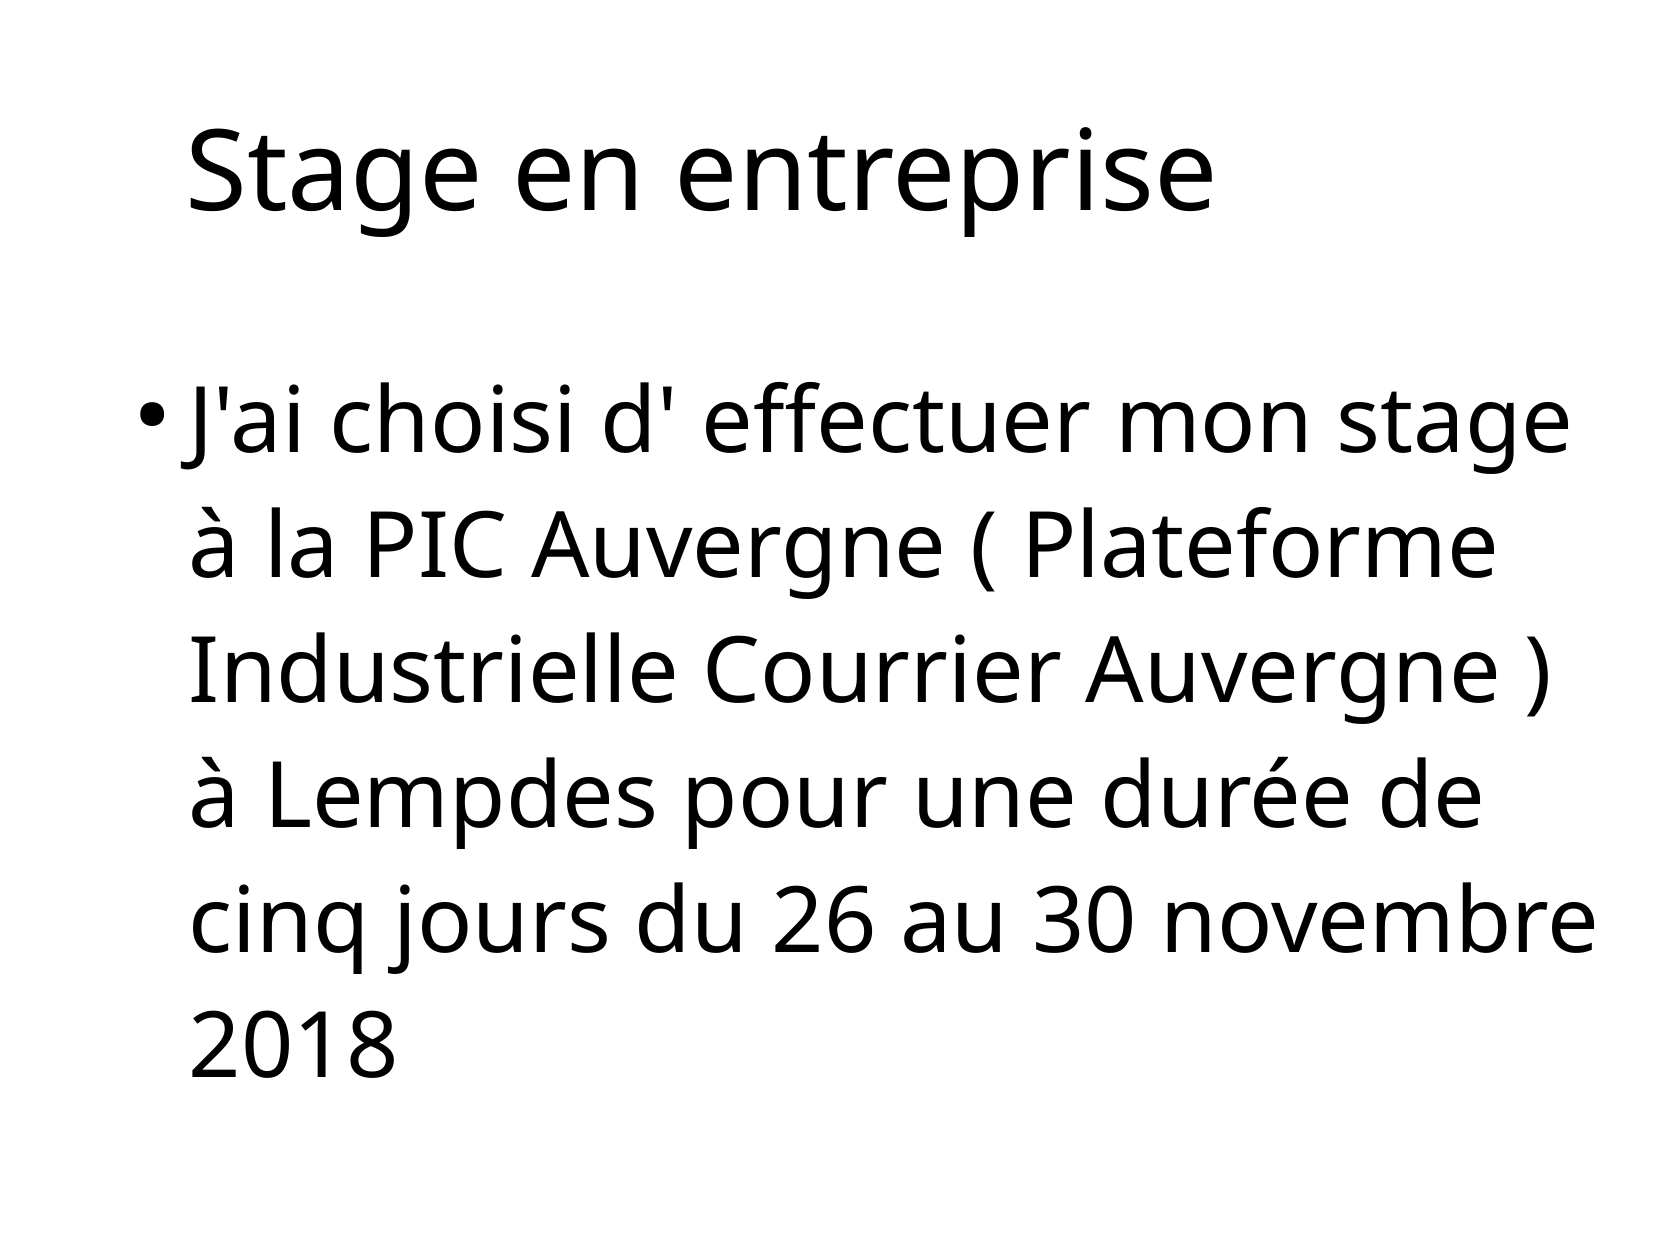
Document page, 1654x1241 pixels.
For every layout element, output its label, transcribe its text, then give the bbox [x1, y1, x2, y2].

list J'ai choisi d' effectuer mon stage à la PIC Auvergne ( Plateforme Industrielle Courrier Auvergne ) à Lempdes pour une durée de cinq jours du 26 au 30 novembre 2018 [118, 354, 1607, 1173]
text_box Stage en entreprise [141, 82, 1536, 255]
